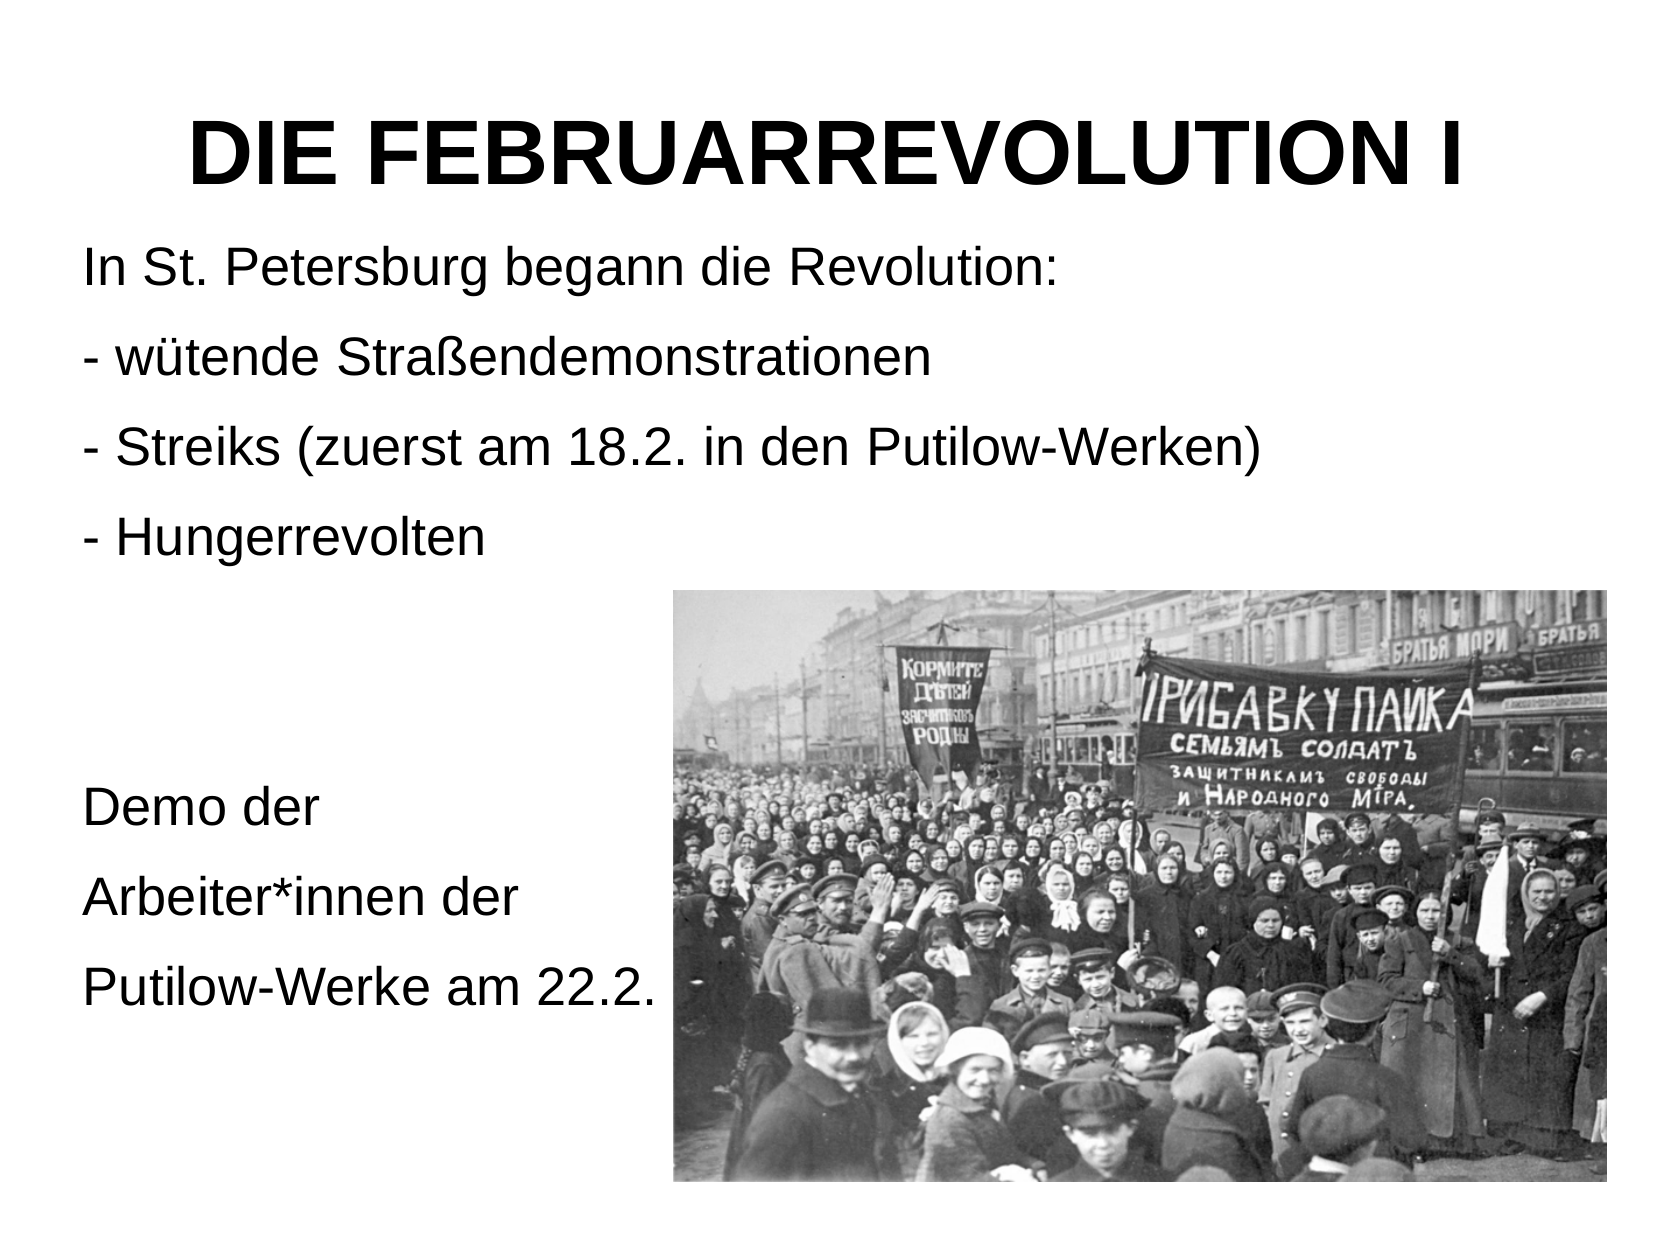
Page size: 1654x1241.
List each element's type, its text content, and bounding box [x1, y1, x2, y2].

list In St. Petersburg begann die Revolution: - wütende Straßendemonstrationen - Streiks (zuerst am 18.2. in den Putilow-Werken) - Hungerrevolten Demo der Arbeiter*innen der Putilow-Werke am 22.2. [82, 236, 1571, 1075]
title DIE FEBRUARREVOLUTION I [82, 49, 1571, 236]
picture [673, 590, 1607, 1182]
